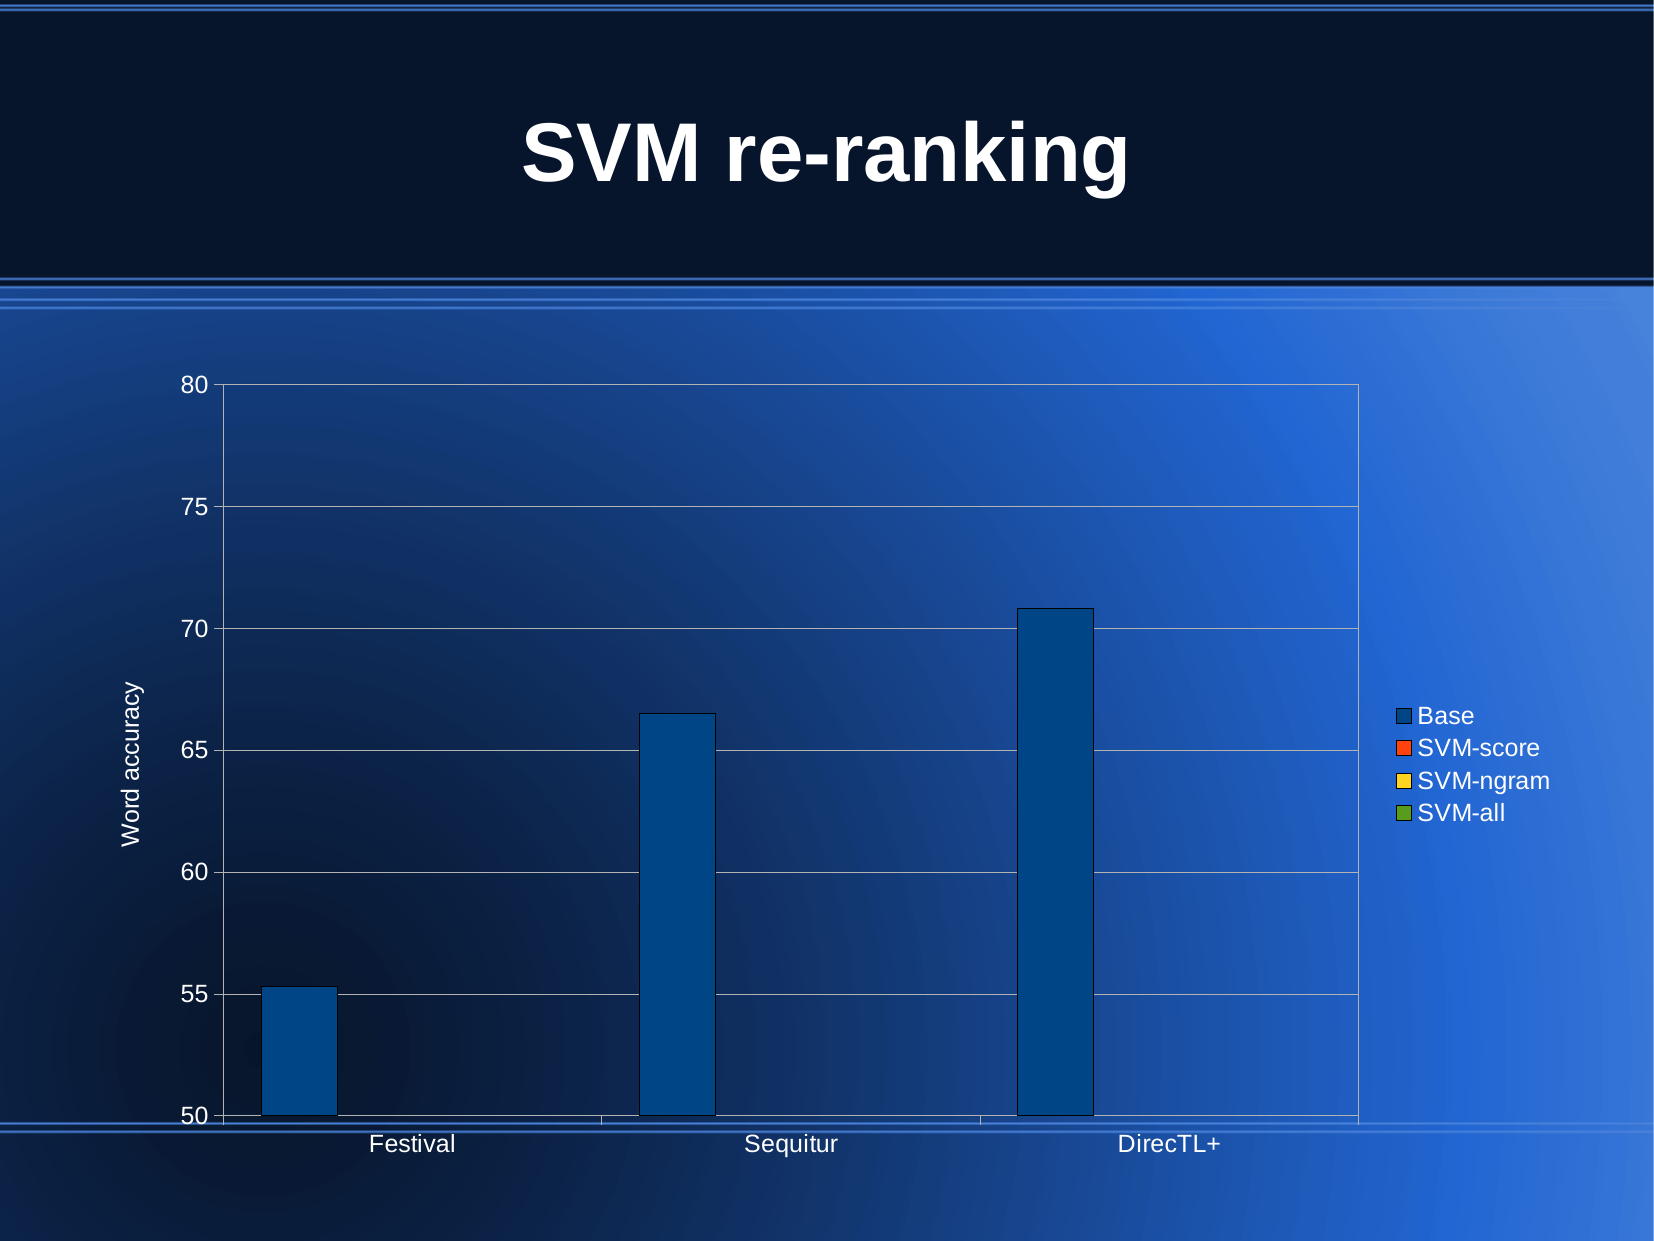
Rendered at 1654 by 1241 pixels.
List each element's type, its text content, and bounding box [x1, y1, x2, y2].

title SVM re-ranking [82, 49, 1571, 257]
chart [82, 355, 1571, 1174]
picture [0, 0, 1654, 1241]
